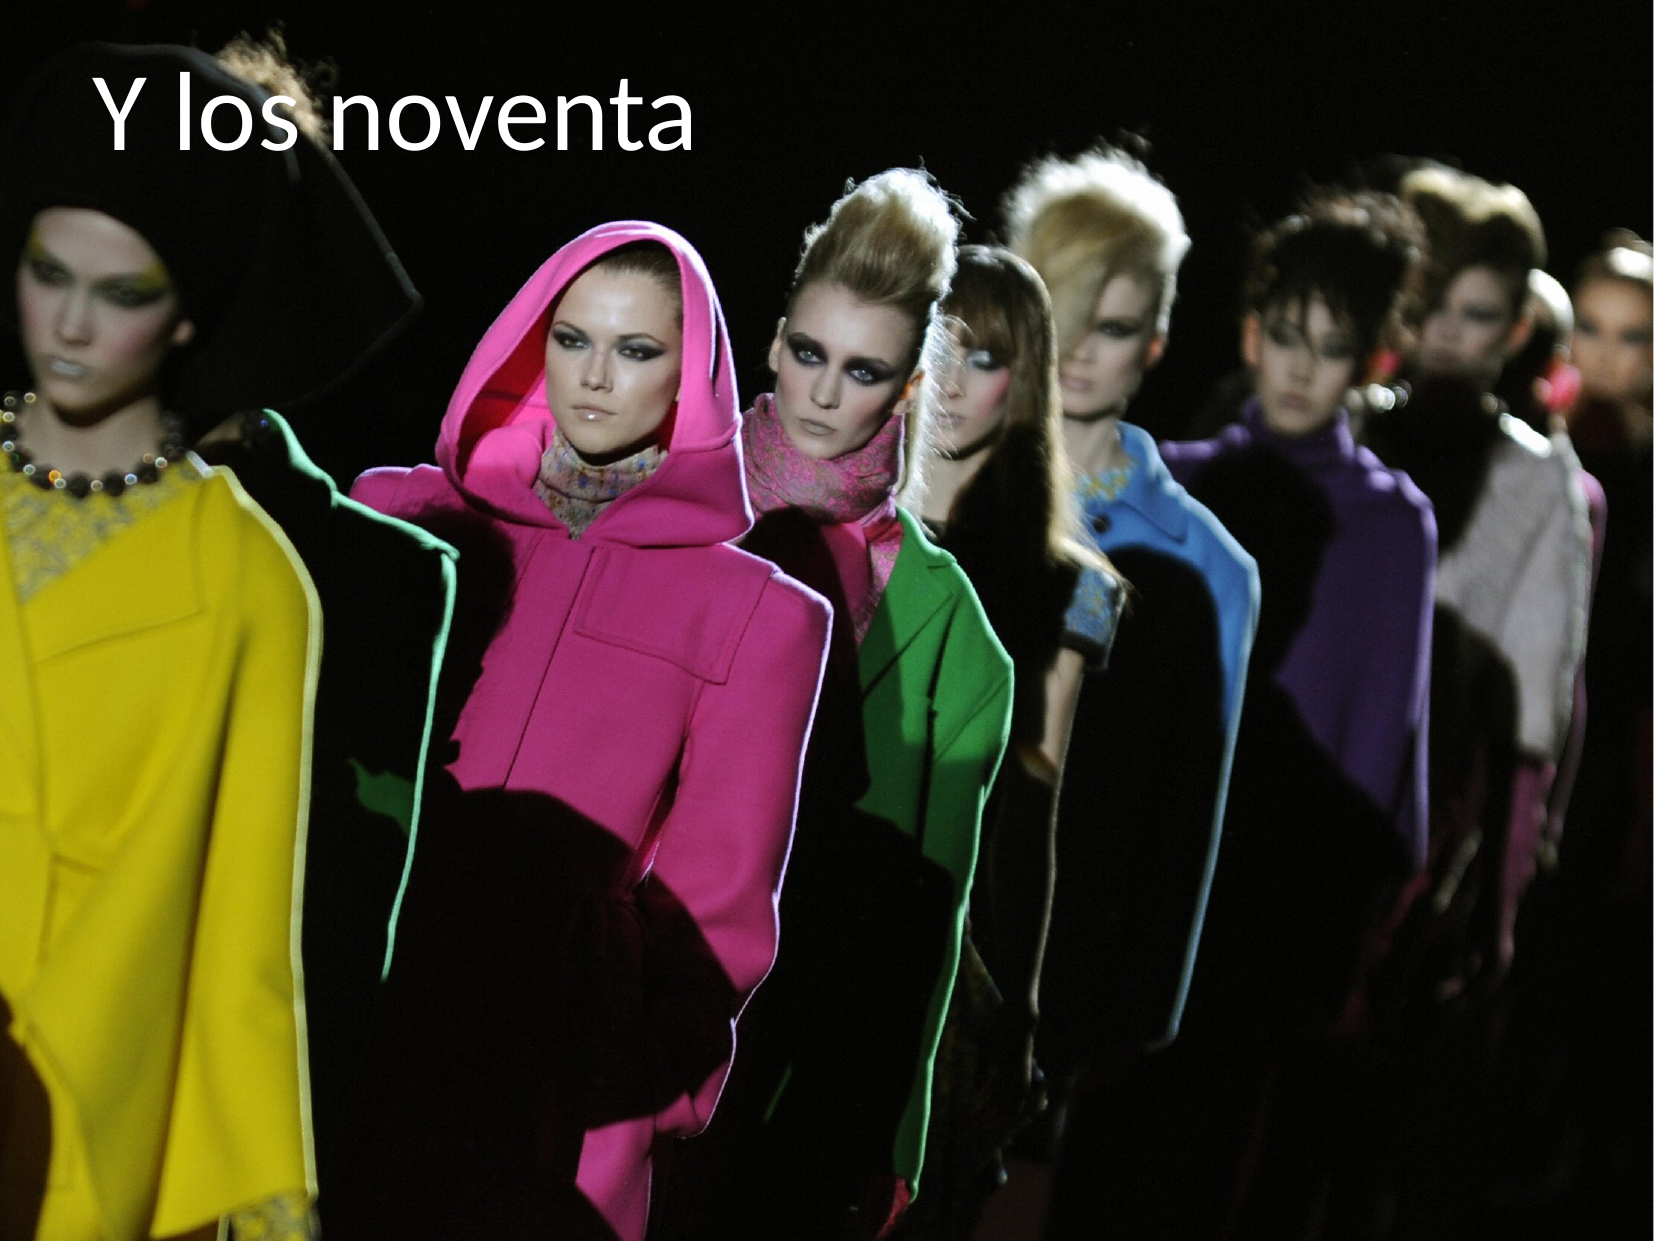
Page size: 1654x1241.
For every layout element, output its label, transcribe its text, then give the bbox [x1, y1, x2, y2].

picture [0, 0, 1654, 1241]
text_box Y los noventa [77, 58, 1087, 187]
